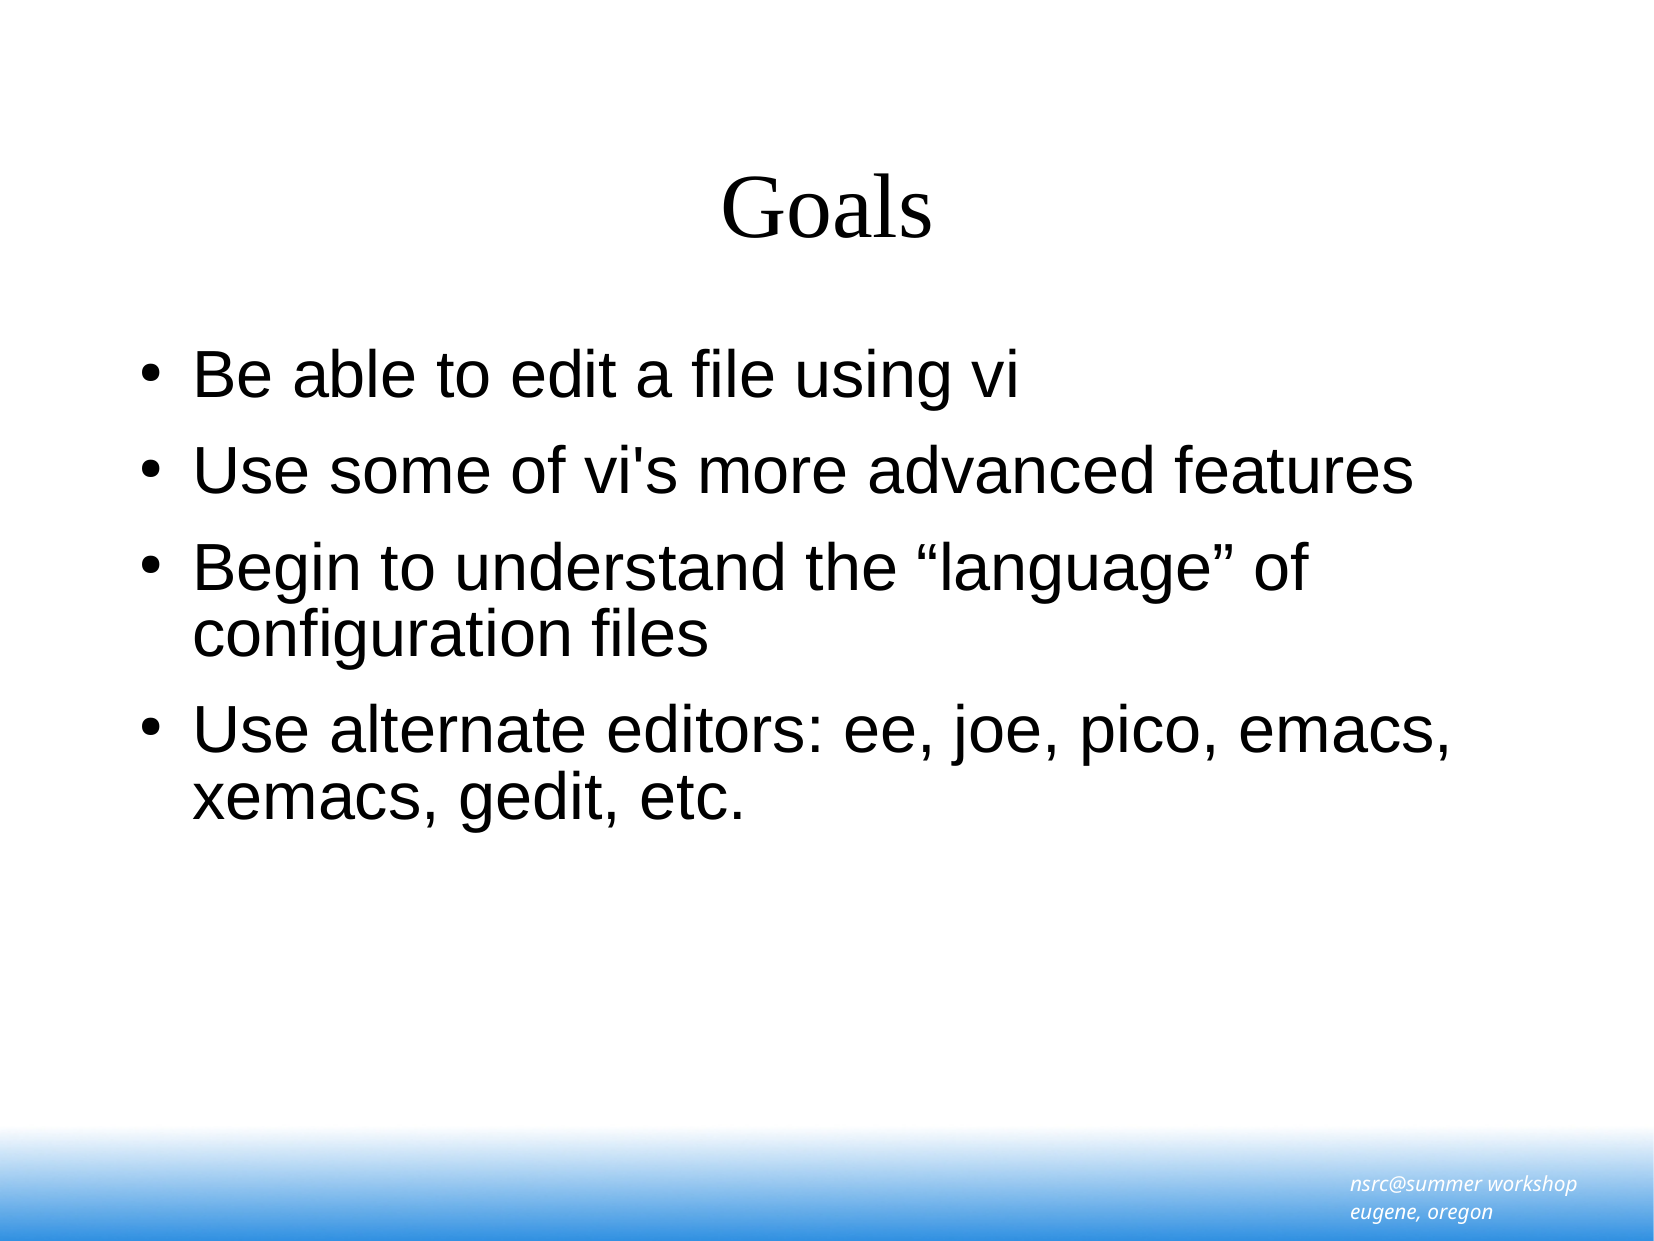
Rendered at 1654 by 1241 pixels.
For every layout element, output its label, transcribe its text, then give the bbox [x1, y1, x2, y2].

picture [0, 1124, 1654, 1241]
list Be able to edit a file using vi Use some of vi's more advanced features Begin to understand the “language” of configuration files Use alternate editors: ee, joe, pico, emacs, xemacs, gedit, etc. [121, 344, 1534, 976]
title Goals [121, 102, 1534, 311]
